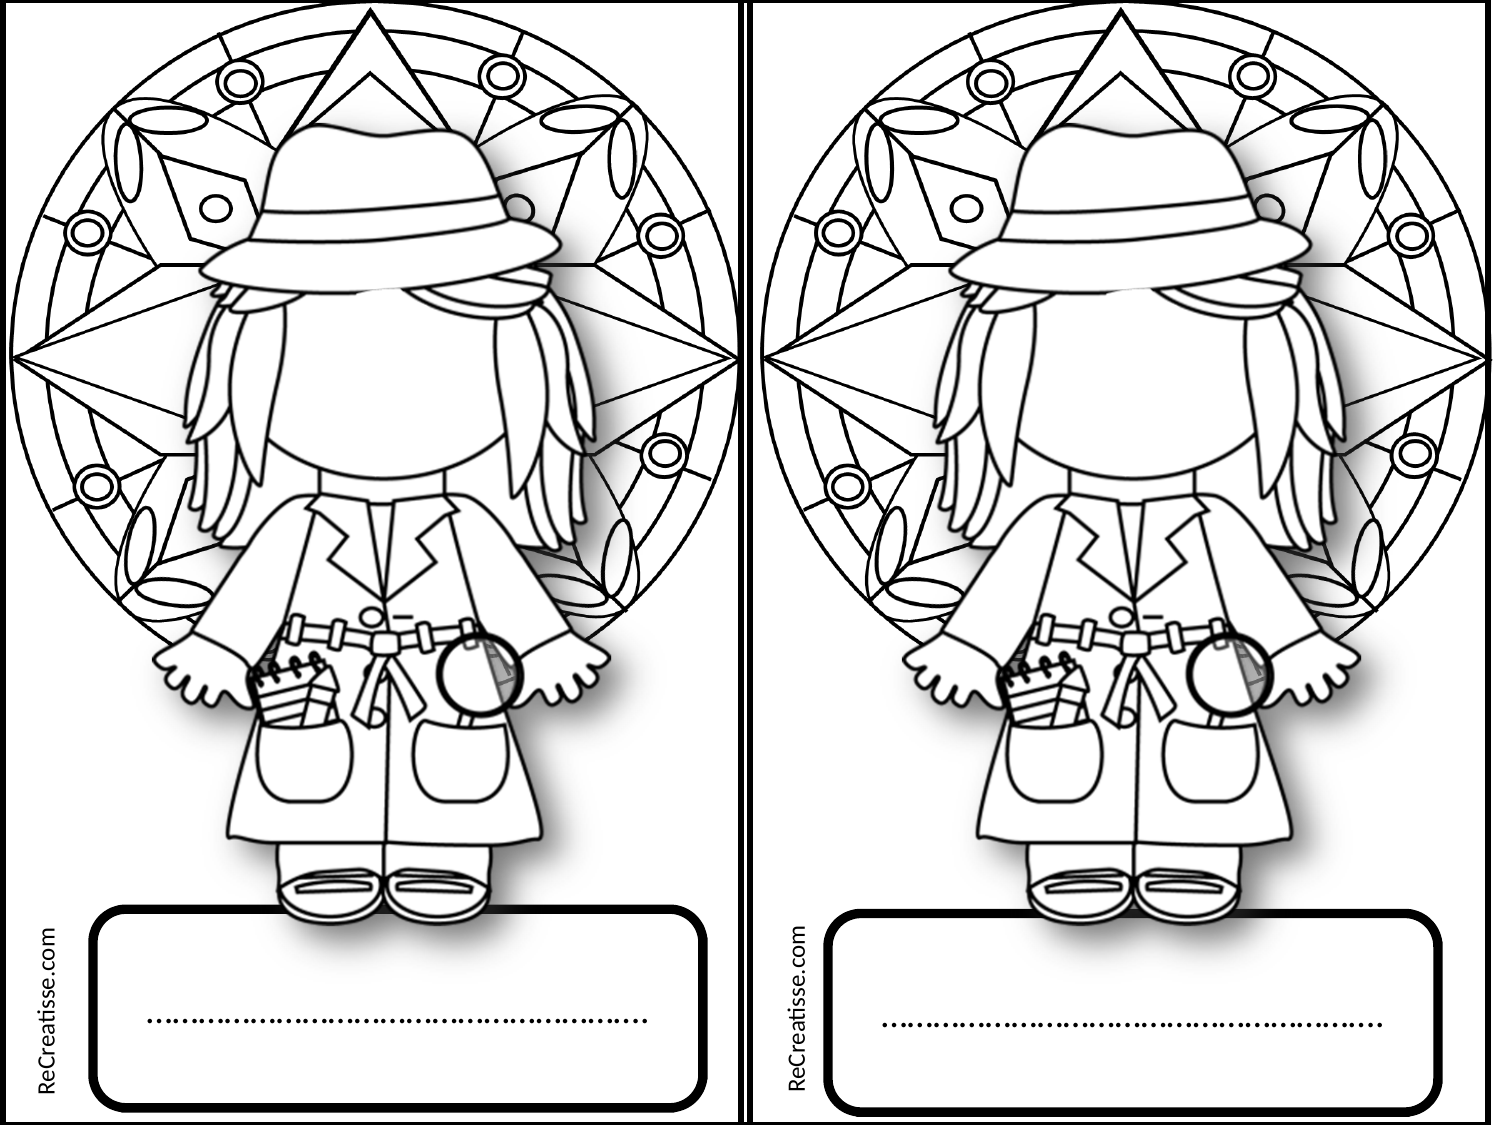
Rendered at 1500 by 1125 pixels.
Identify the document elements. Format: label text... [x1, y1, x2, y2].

text_box …………………………………………………. [828, 913, 1438, 1113]
text_box ReCreatisse.com [772, 910, 817, 1108]
picture [9, 3, 743, 993]
picture [760, 3, 1485, 993]
text_box …………………………………………………. [92, 909, 703, 1108]
text_box ReCreatisse.com [22, 913, 67, 1110]
